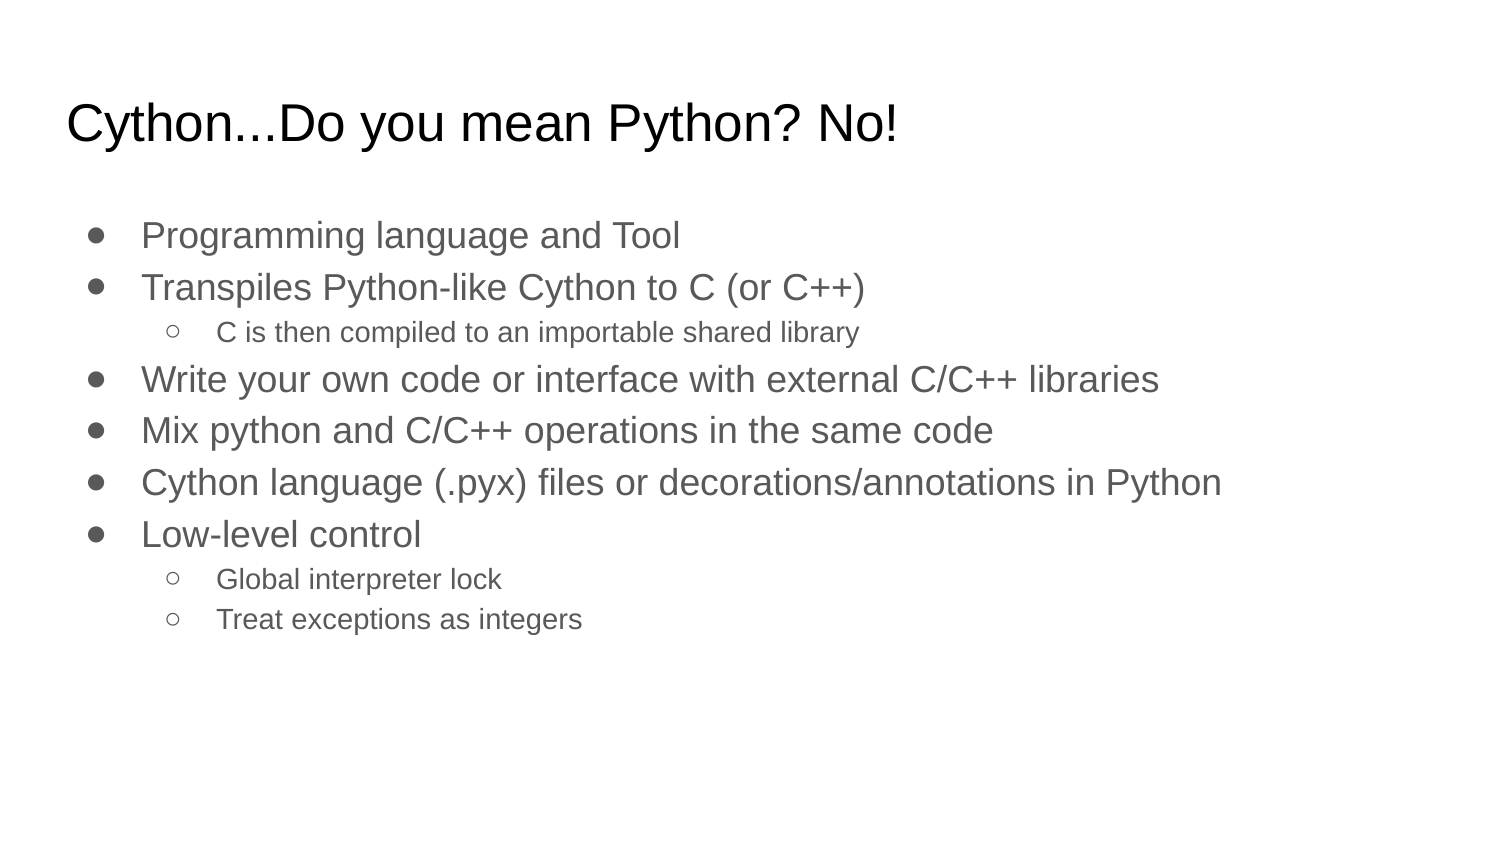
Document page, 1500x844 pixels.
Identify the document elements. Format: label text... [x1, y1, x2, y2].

list Programming language and Tool Transpiles Python-like Cython to C (or C++) C is then compiled to an importable shared library Write your own code or interface with external C/C++ libraries Mix python and C/C++ operations in the same code Cython language (.pyx) files or decorations/annotations in Python Low-level control Global interpreter lock Treat exceptions as integers [51, 189, 1449, 750]
title Cython...Do you mean Python? No! [51, 72, 1449, 167]
